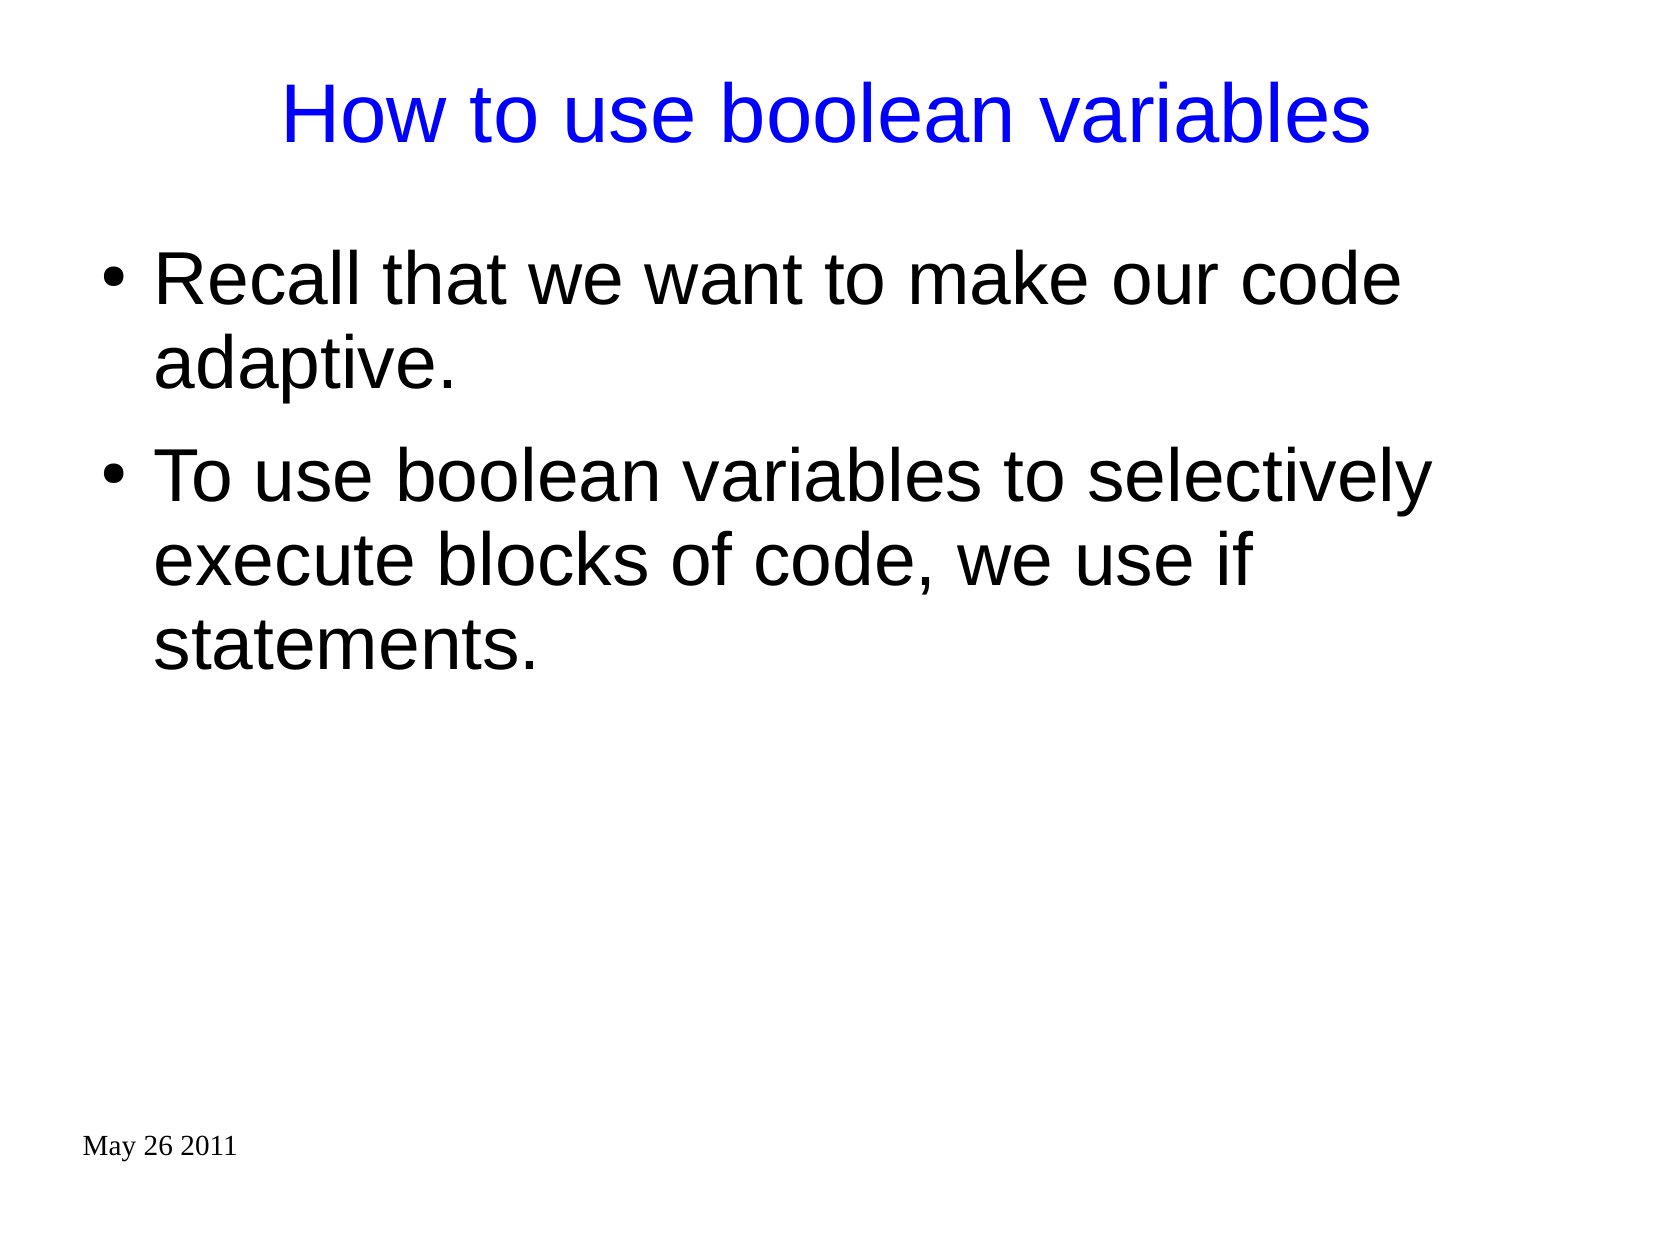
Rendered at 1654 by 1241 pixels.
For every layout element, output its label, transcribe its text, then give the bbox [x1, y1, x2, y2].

list Recall that we want to make our code adaptive. To use boolean variables to selectively execute blocks of code, we use if statements. [82, 236, 1571, 1109]
title How to use boolean variables [82, 49, 1571, 178]
